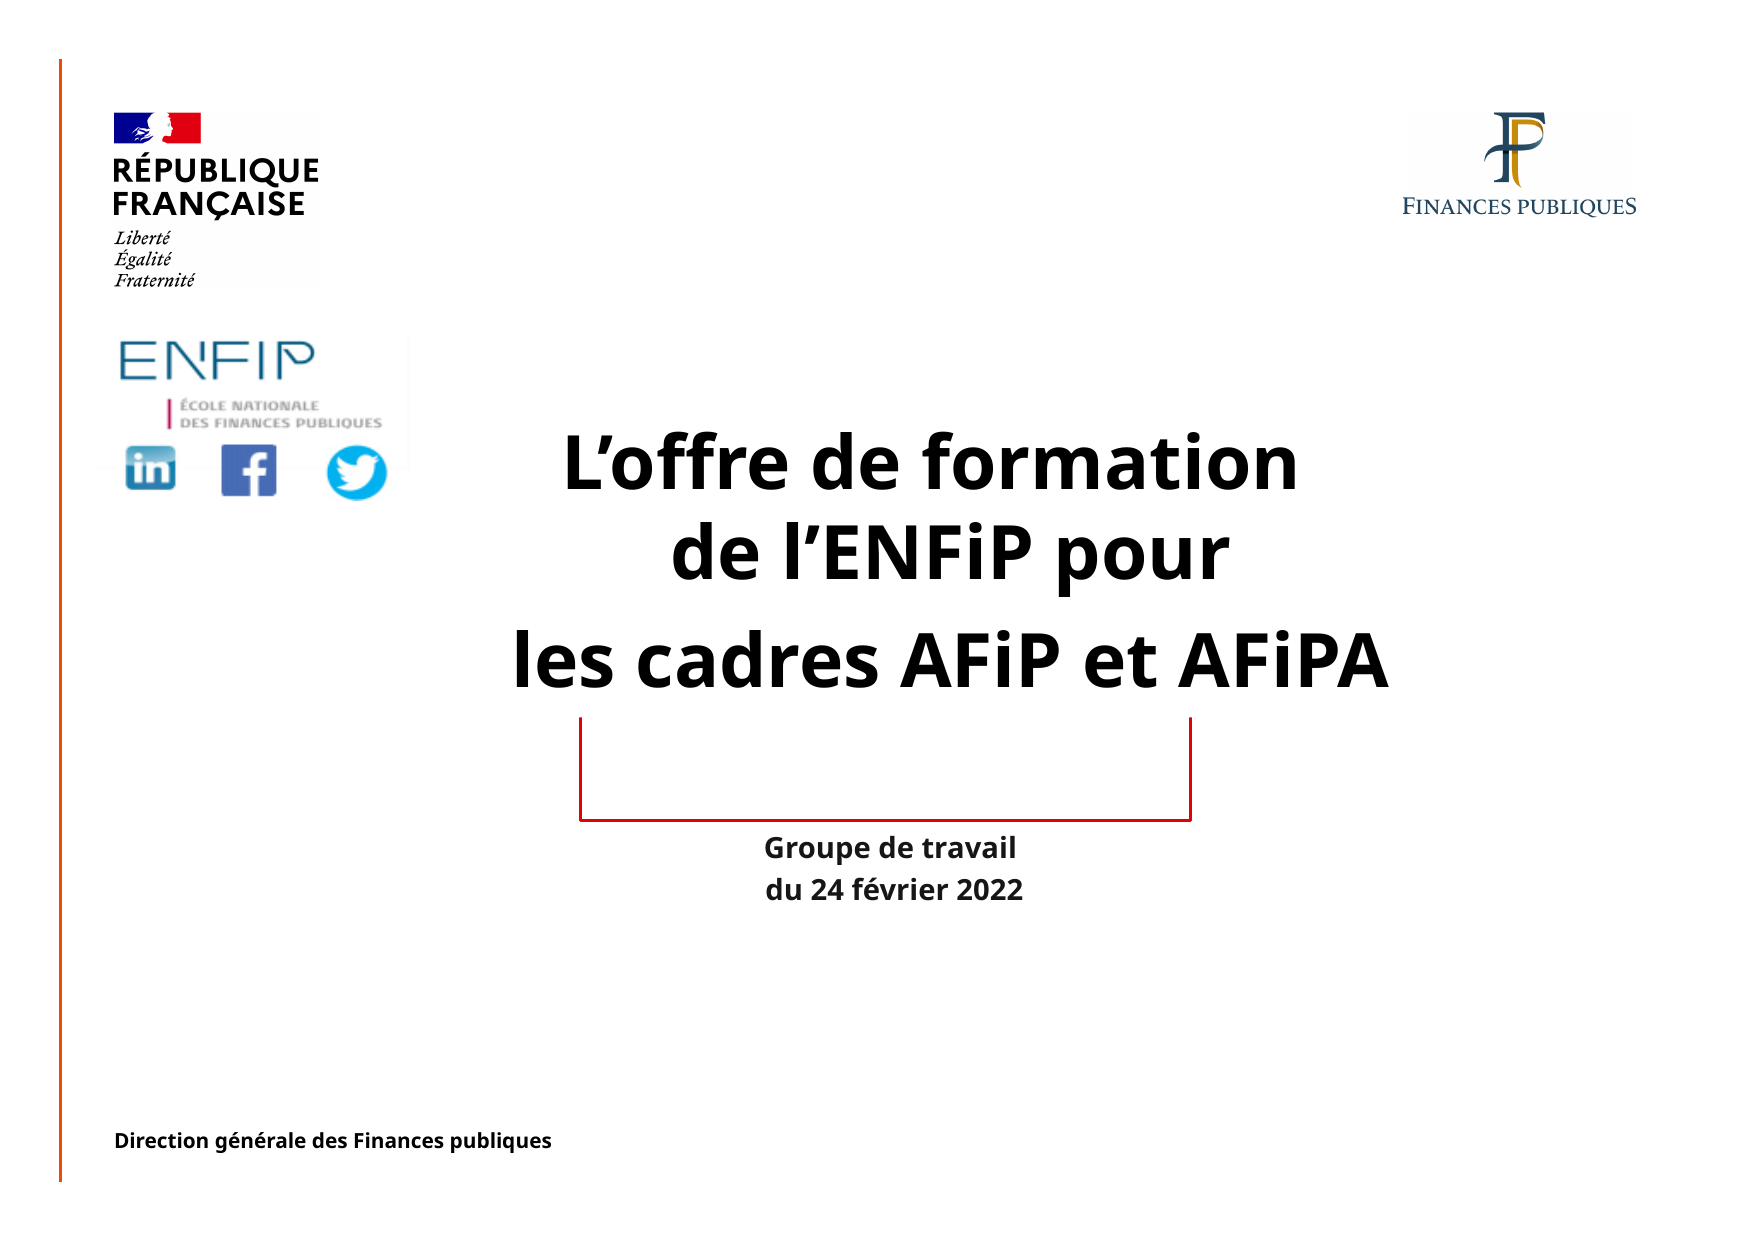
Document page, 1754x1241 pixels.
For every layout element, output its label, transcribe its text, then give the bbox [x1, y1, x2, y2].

text_box Groupe de travail du 24 février 2022 [699, 807, 1090, 969]
text_box [580, 718, 1191, 821]
picture [97, 334, 417, 501]
picture [1403, 112, 1636, 218]
picture [114, 112, 319, 288]
text_box L’offre de formation de l’ENFiP pour les cadres AFiP et AFiPA [470, 399, 1412, 718]
